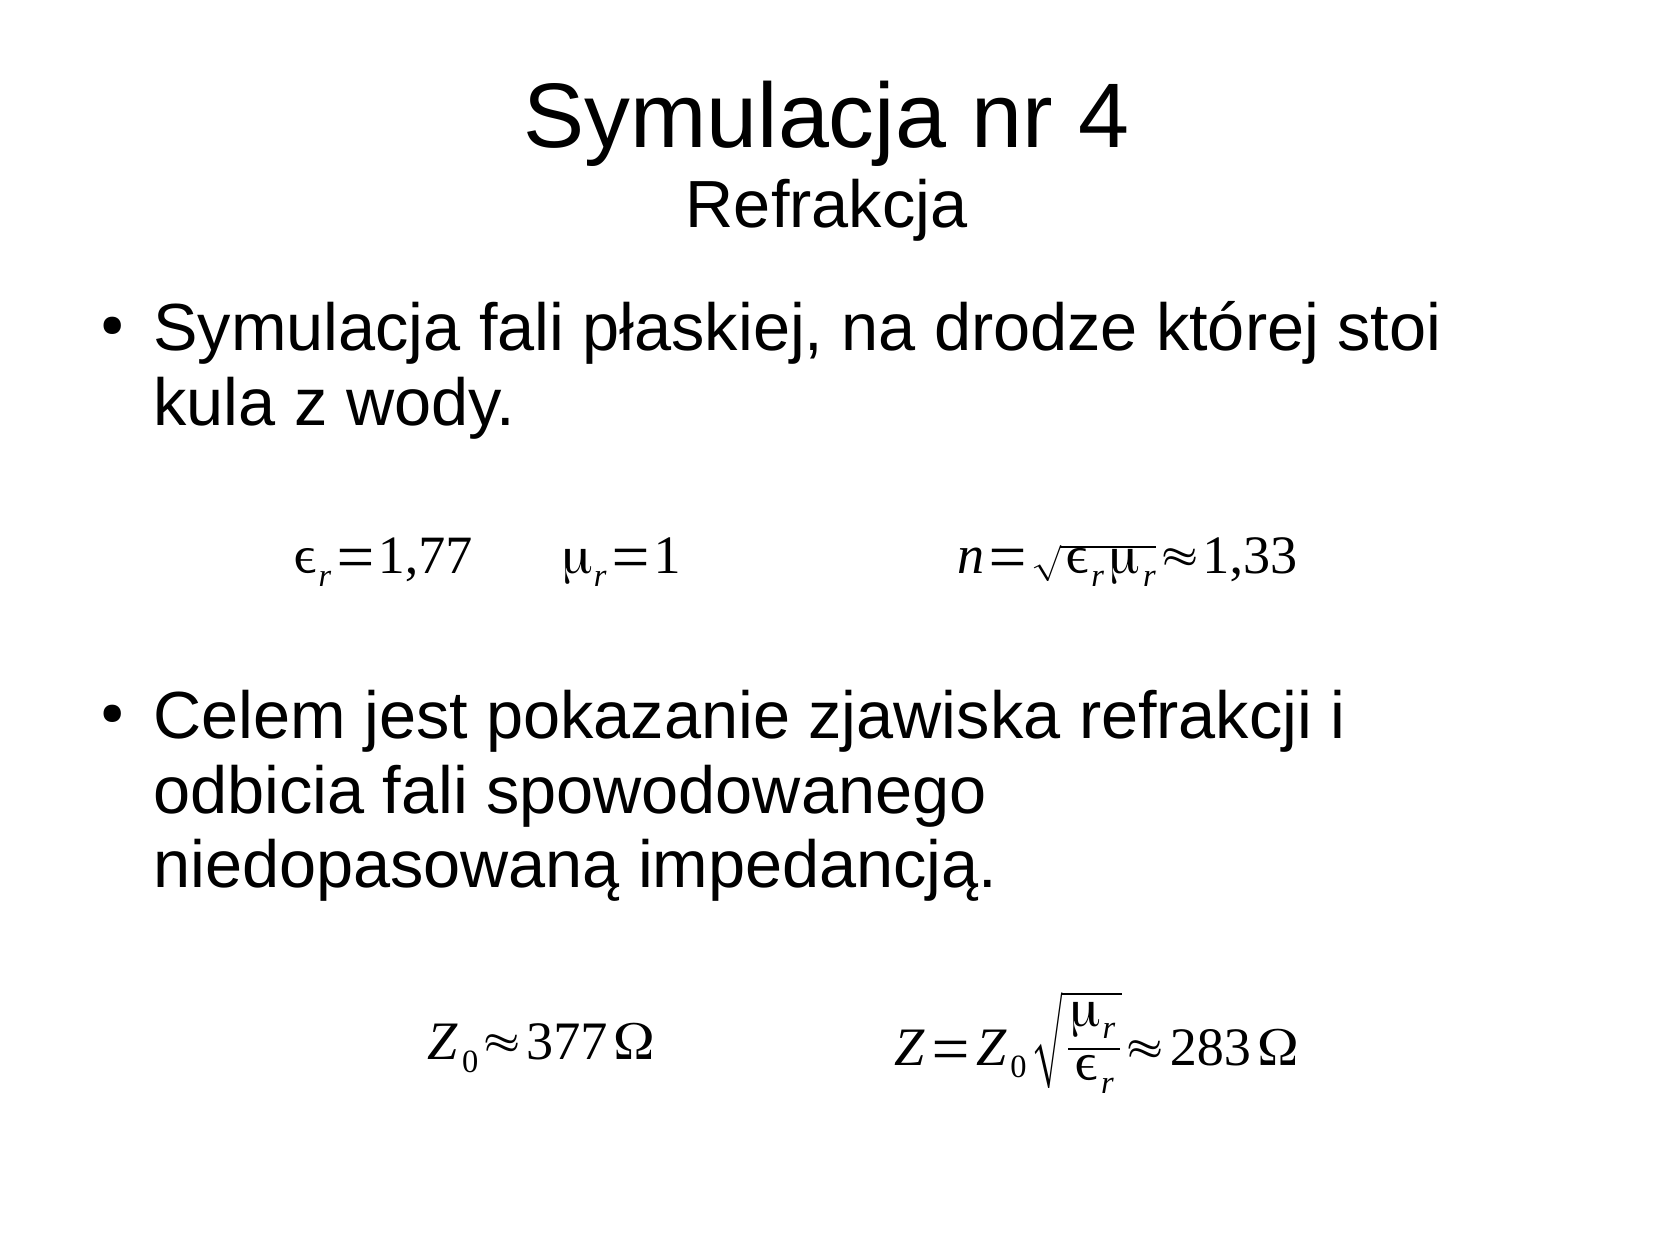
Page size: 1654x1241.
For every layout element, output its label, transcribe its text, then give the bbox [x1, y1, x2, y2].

chart [285, 525, 480, 593]
chart [555, 525, 688, 594]
list Symulacja fali płaskiej, na drodze której stoi kula z wody. Celem jest pokazanie zjawiska refrakcji i odbicia fali spowodowanego niedopasowaną impedancją. [82, 290, 1571, 1010]
chart [950, 525, 1306, 594]
title Symulacja nr 4 Refrakcja [82, 49, 1571, 257]
chart [420, 1011, 662, 1080]
chart [886, 990, 1306, 1101]
